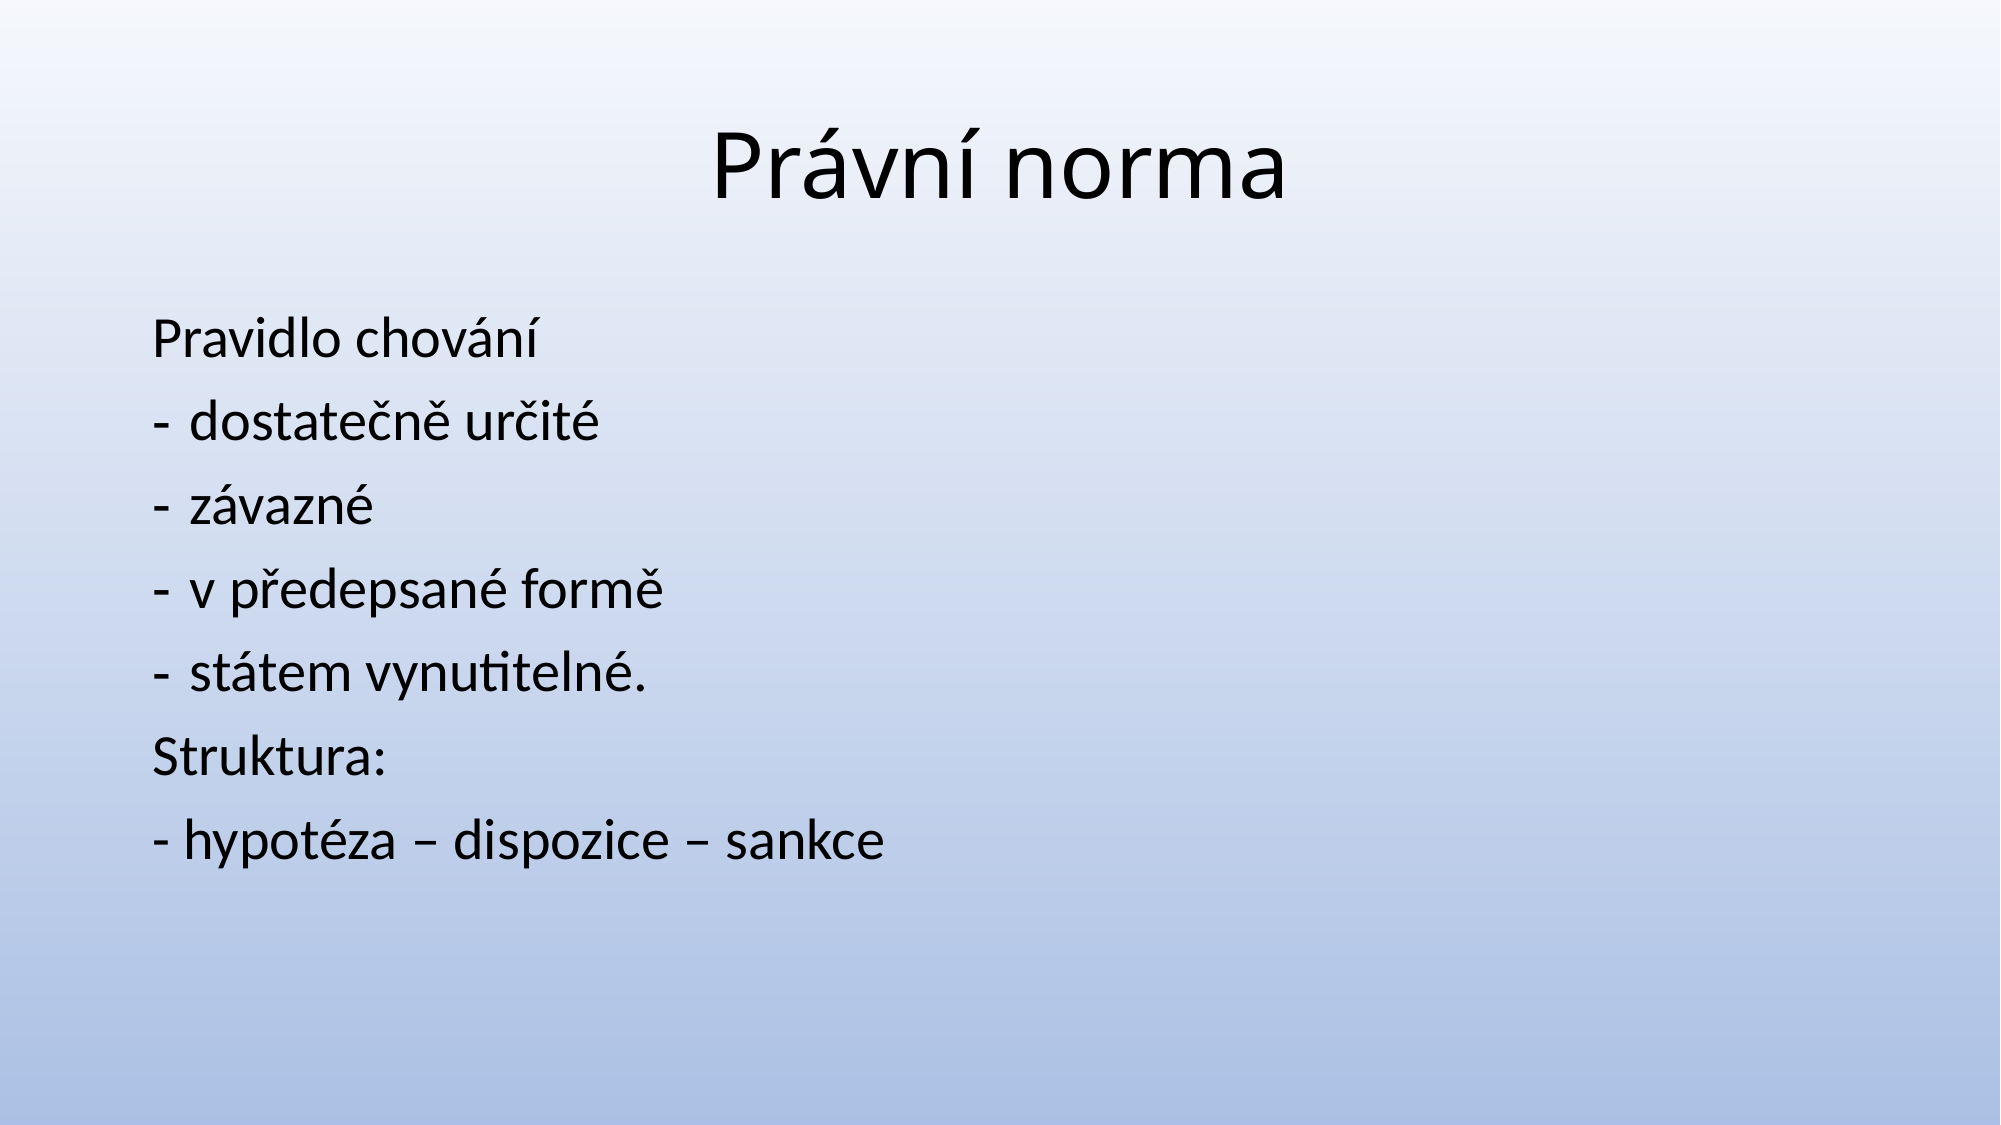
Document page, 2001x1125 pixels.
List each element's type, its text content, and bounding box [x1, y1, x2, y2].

title Právní norma [137, 59, 1863, 278]
list Pravidlo chování dostatečně určité závazné v předepsané formě státem vynutitelné. Struktura: - hypotéza – dispozice – sankce [137, 299, 1863, 1014]
